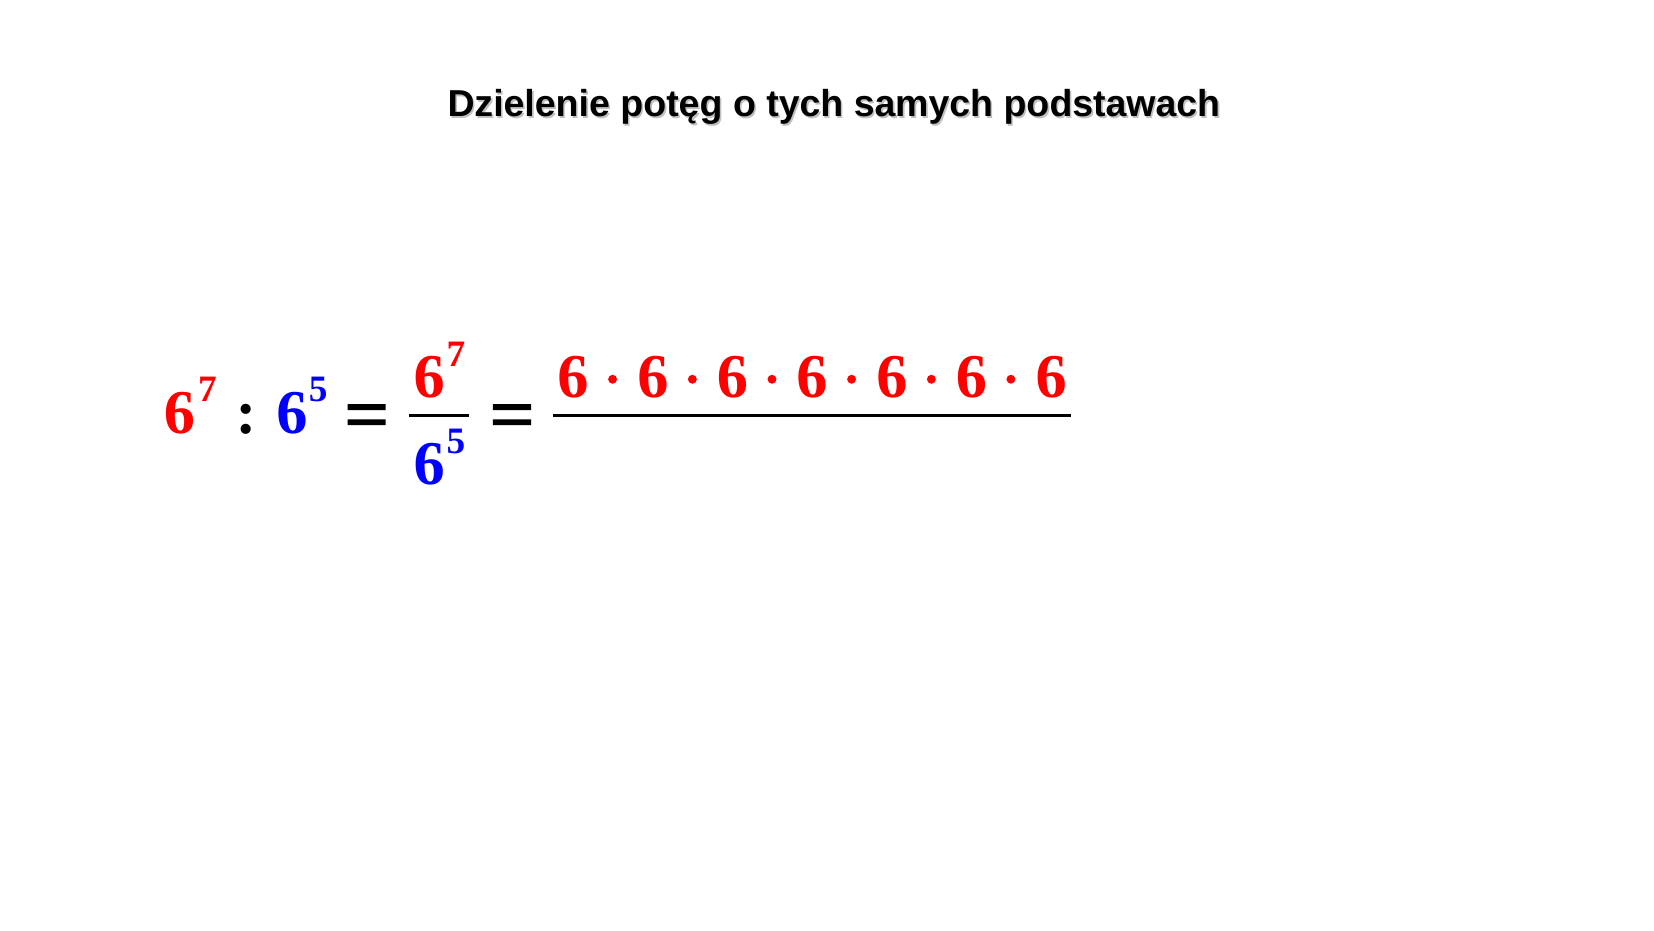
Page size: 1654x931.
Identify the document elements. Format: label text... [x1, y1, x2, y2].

chart [157, 333, 1081, 498]
text_box Dzielenie potęg o tych samych podstawach [432, 75, 1261, 136]
